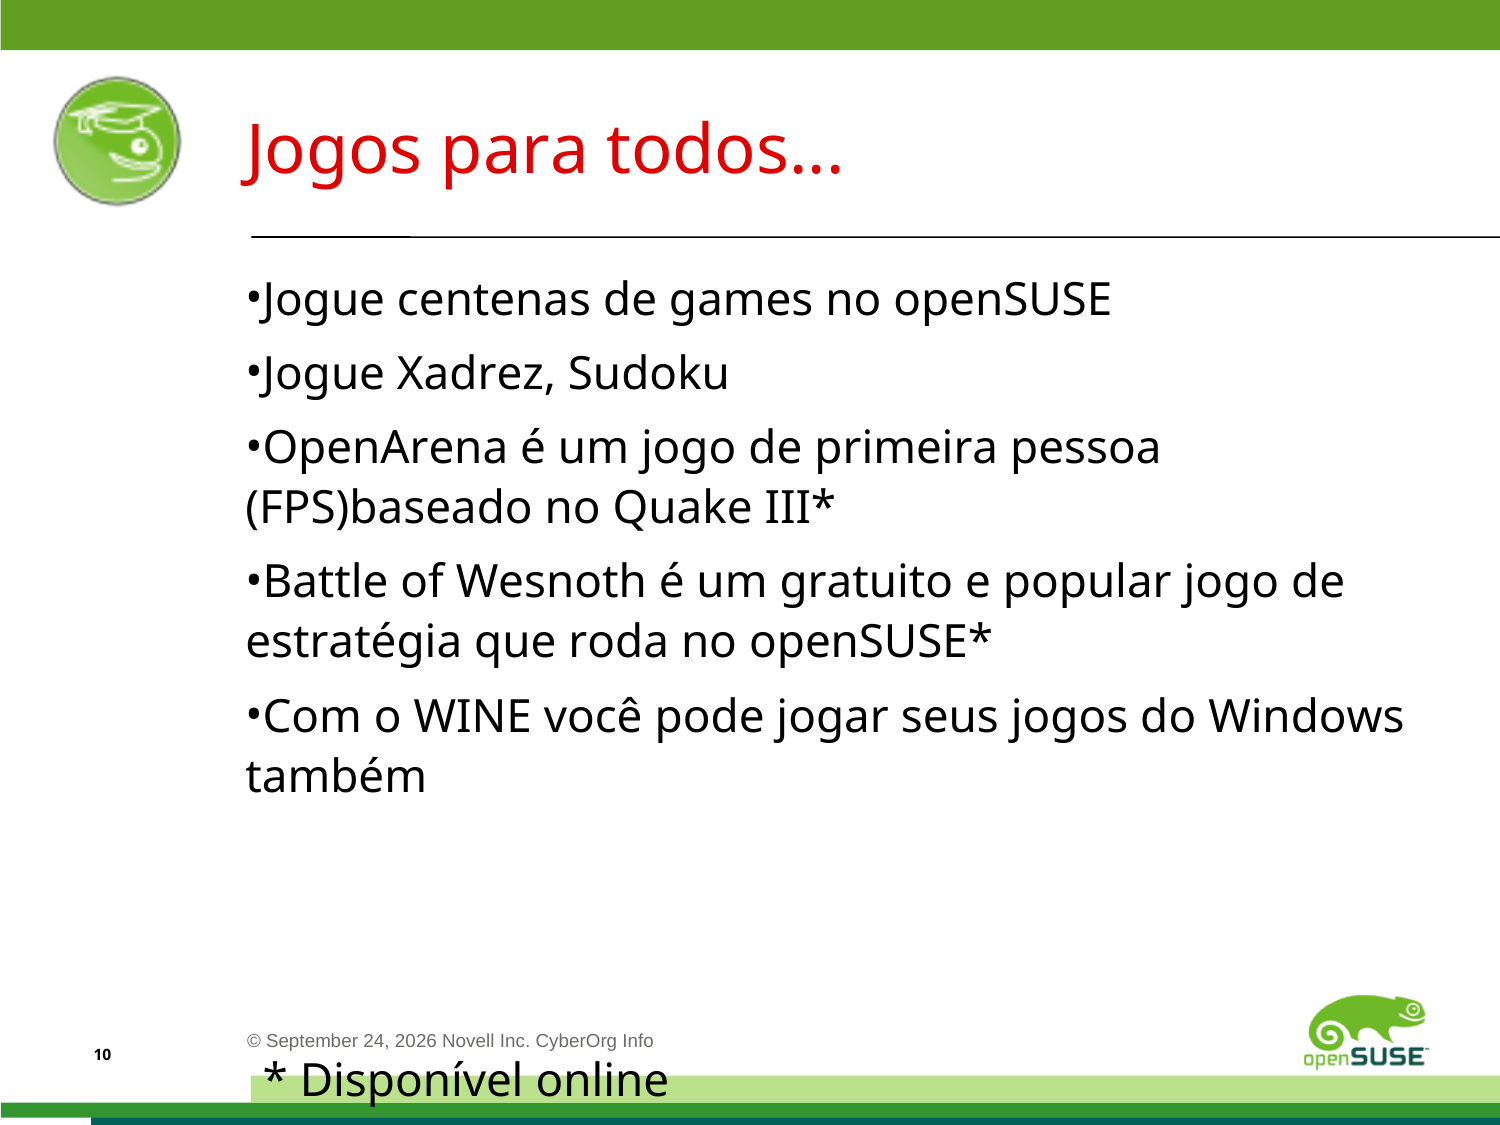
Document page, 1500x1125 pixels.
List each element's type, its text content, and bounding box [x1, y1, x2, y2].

list Jogue centenas de games no openSUSE Jogue Xadrez, Sudoku OpenArena é um jogo de primeira pessoa (FPS)baseado no Quake III* Battle of Wesnoth é um gratuito e popular jogo de estratégia que roda no openSUSE* Com o WINE você pode jogar seus jogos do Windows também * Disponível online [245, 267, 1458, 1071]
title Jogos para todos... [246, 68, 1409, 231]
picture [51, 74, 186, 211]
